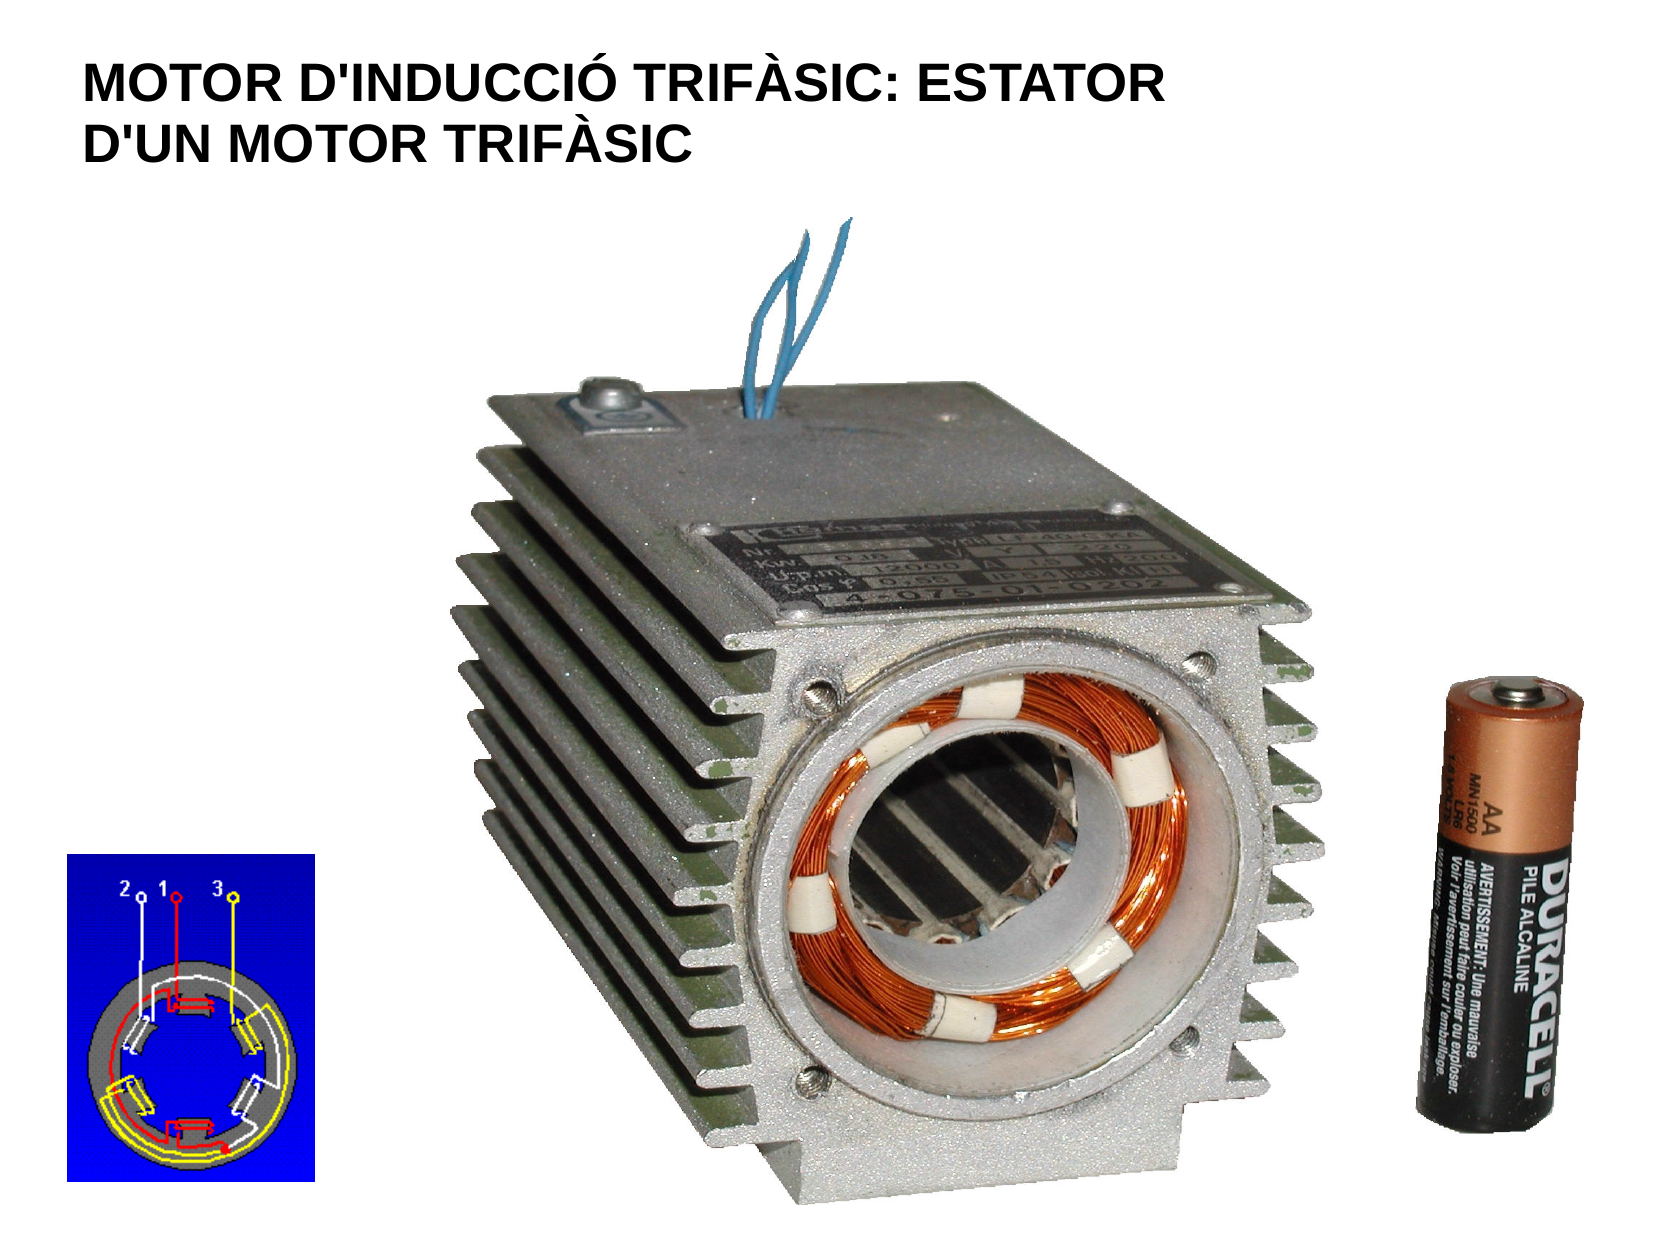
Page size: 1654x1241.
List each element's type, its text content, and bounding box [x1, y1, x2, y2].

picture [67, 854, 315, 1182]
picture [450, 217, 1584, 1205]
text_box MOTOR D'INDUCCIÓ TRIFÀSIC: ESTATOR D'UN MOTOR TRIFÀSIC [67, 45, 1231, 237]
